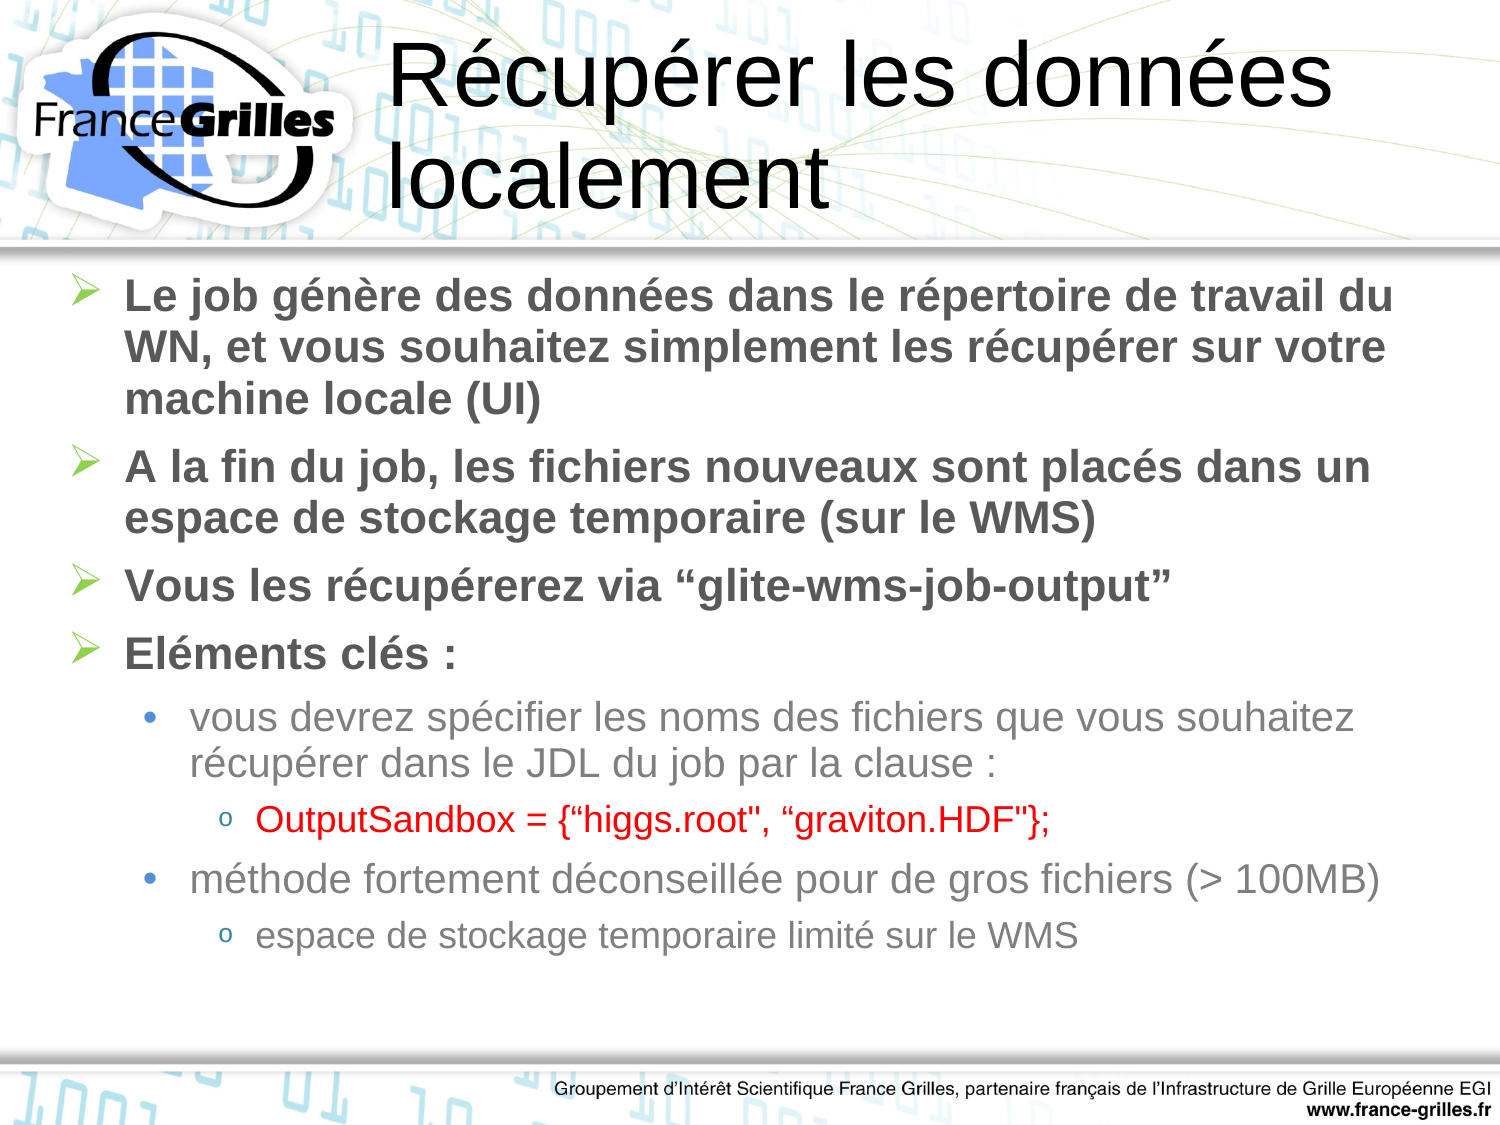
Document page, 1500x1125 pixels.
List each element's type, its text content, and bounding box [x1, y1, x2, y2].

title Récupérer les données localement [372, 4, 1459, 248]
list Le job génère des données dans le répertoire de travail du WN, et vous souhaitez simplement les récupérer sur votre machine locale (UI) A la fin du job, les fichiers nouveaux sont placés dans un espace de stockage temporaire (sur le WMS) Vous les récupérerez via “glite-wms-job-output” Eléments clés : vous devrez spécifier les noms des fichiers que vous souhaitez récupérer dans le JDL du job par la clause : OutputSandbox = {“higgs.root", “graviton.HDF"}; méthode fortement déconseillée pour de gros fichiers (> 100MB) espace de stockage temporaire limité sur le WMS [53, 262, 1459, 1046]
picture [0, 0, 1500, 1125]
